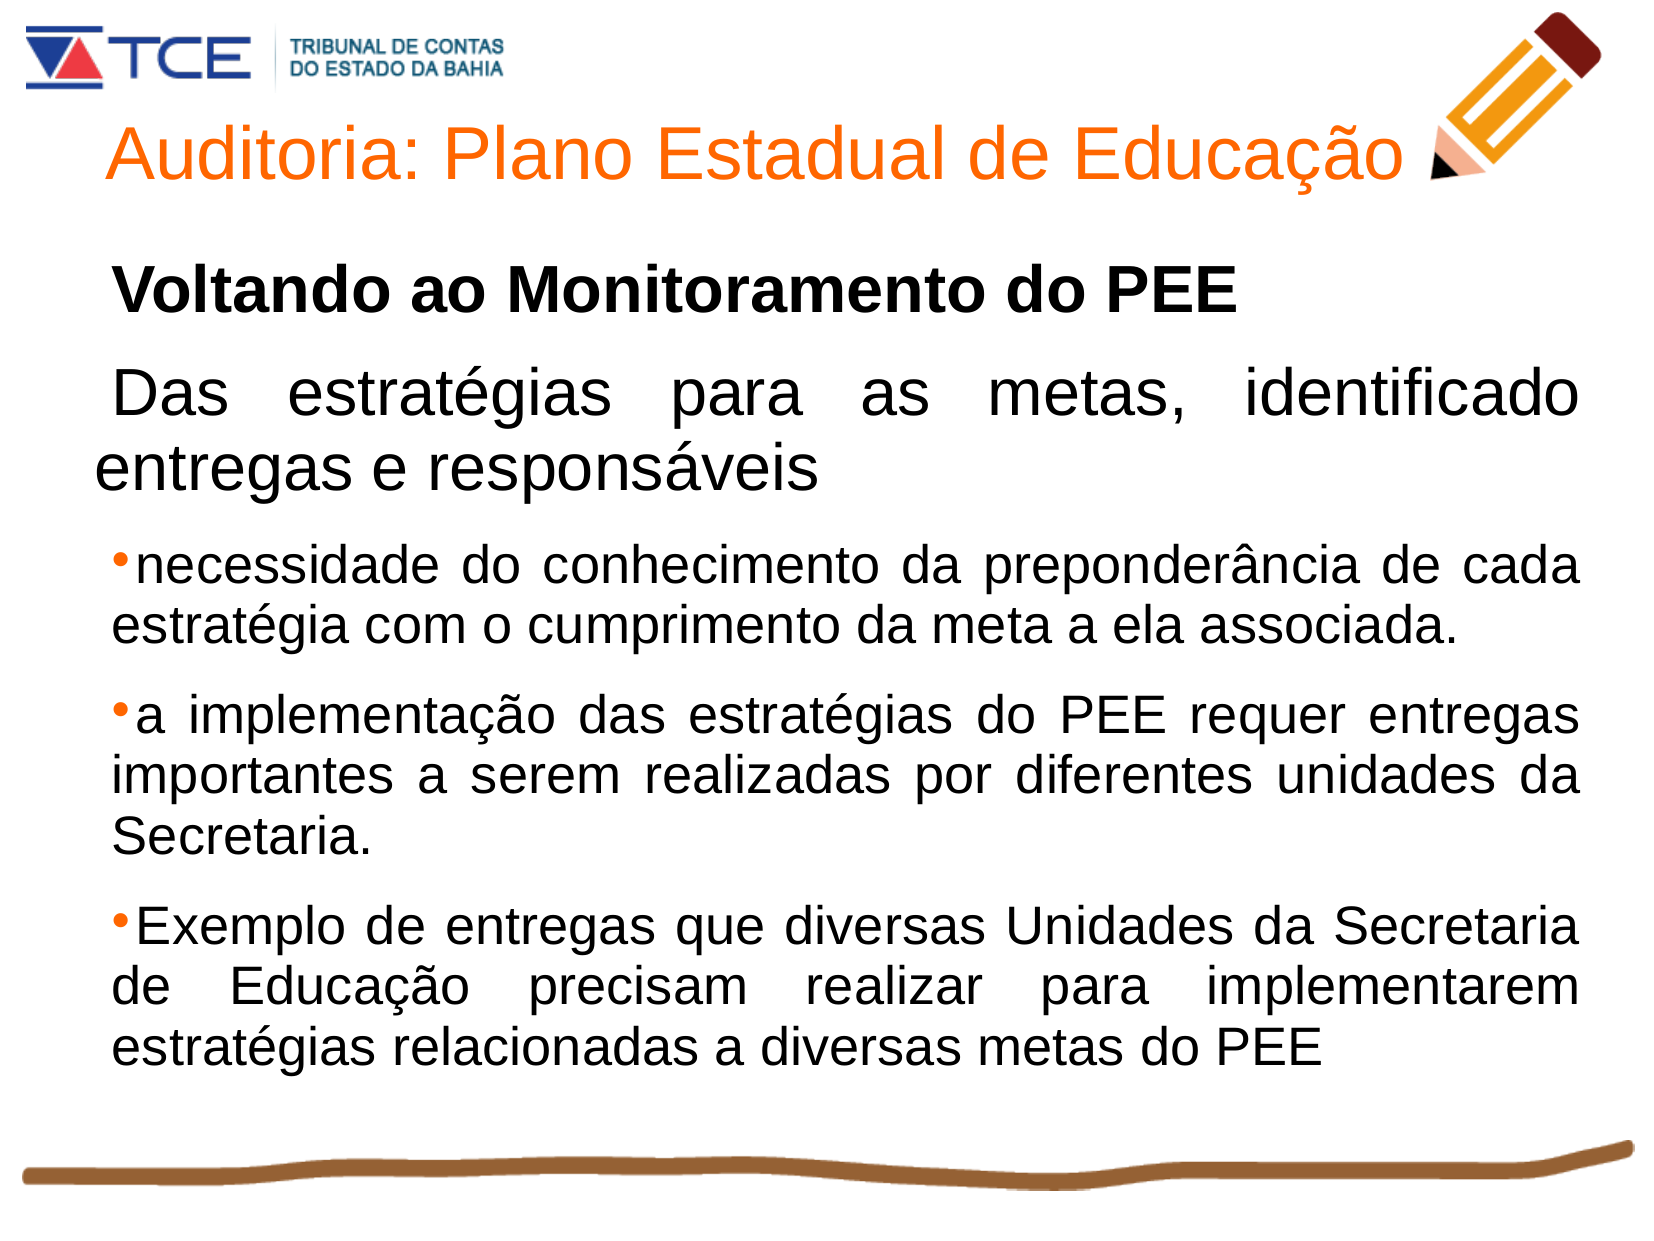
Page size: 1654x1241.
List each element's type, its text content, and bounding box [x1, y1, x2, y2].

title Auditoria: Plano Estadual de Educação [82, 90, 1429, 214]
picture [22, 1140, 1635, 1191]
picture [26, 23, 508, 93]
list Voltando ao Monitoramento do PEE Das estratégias para as metas, identificado entregas e responsáveis necessidade do conhecimento da preponderância de cada estratégia com o cumprimento da meta a ela associada. a implementação das estratégias do PEE requer entregas importantes a serem realizadas por diferentes unidades da Secretaria. Exemplo de entregas que diversas Unidades da Secretaria de Educação precisam realizar para implementarem estratégias relacionadas a diversas metas do PEE [94, 247, 1583, 1079]
picture [1430, 12, 1602, 181]
